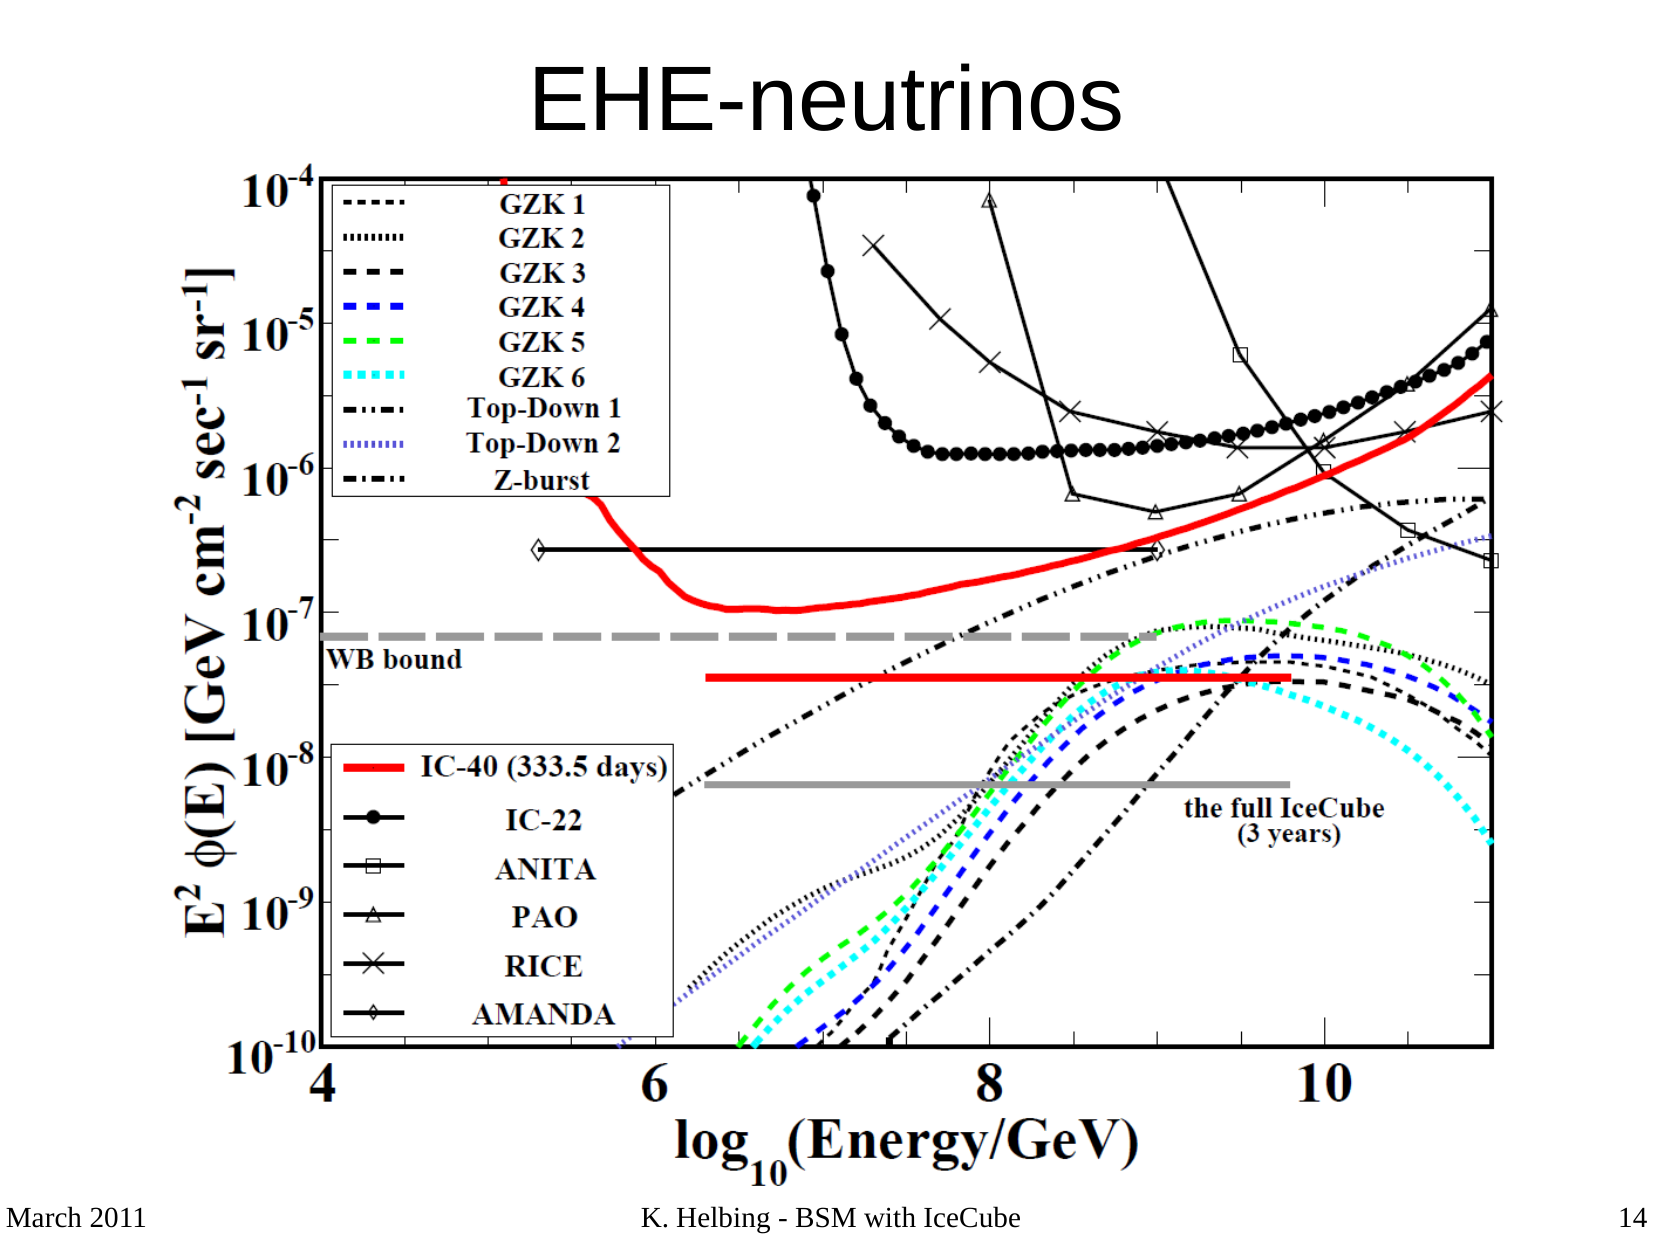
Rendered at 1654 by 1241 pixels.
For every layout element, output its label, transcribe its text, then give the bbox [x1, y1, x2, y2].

picture [149, 159, 1507, 1193]
title EHE-neutrinos [82, 47, 1571, 150]
